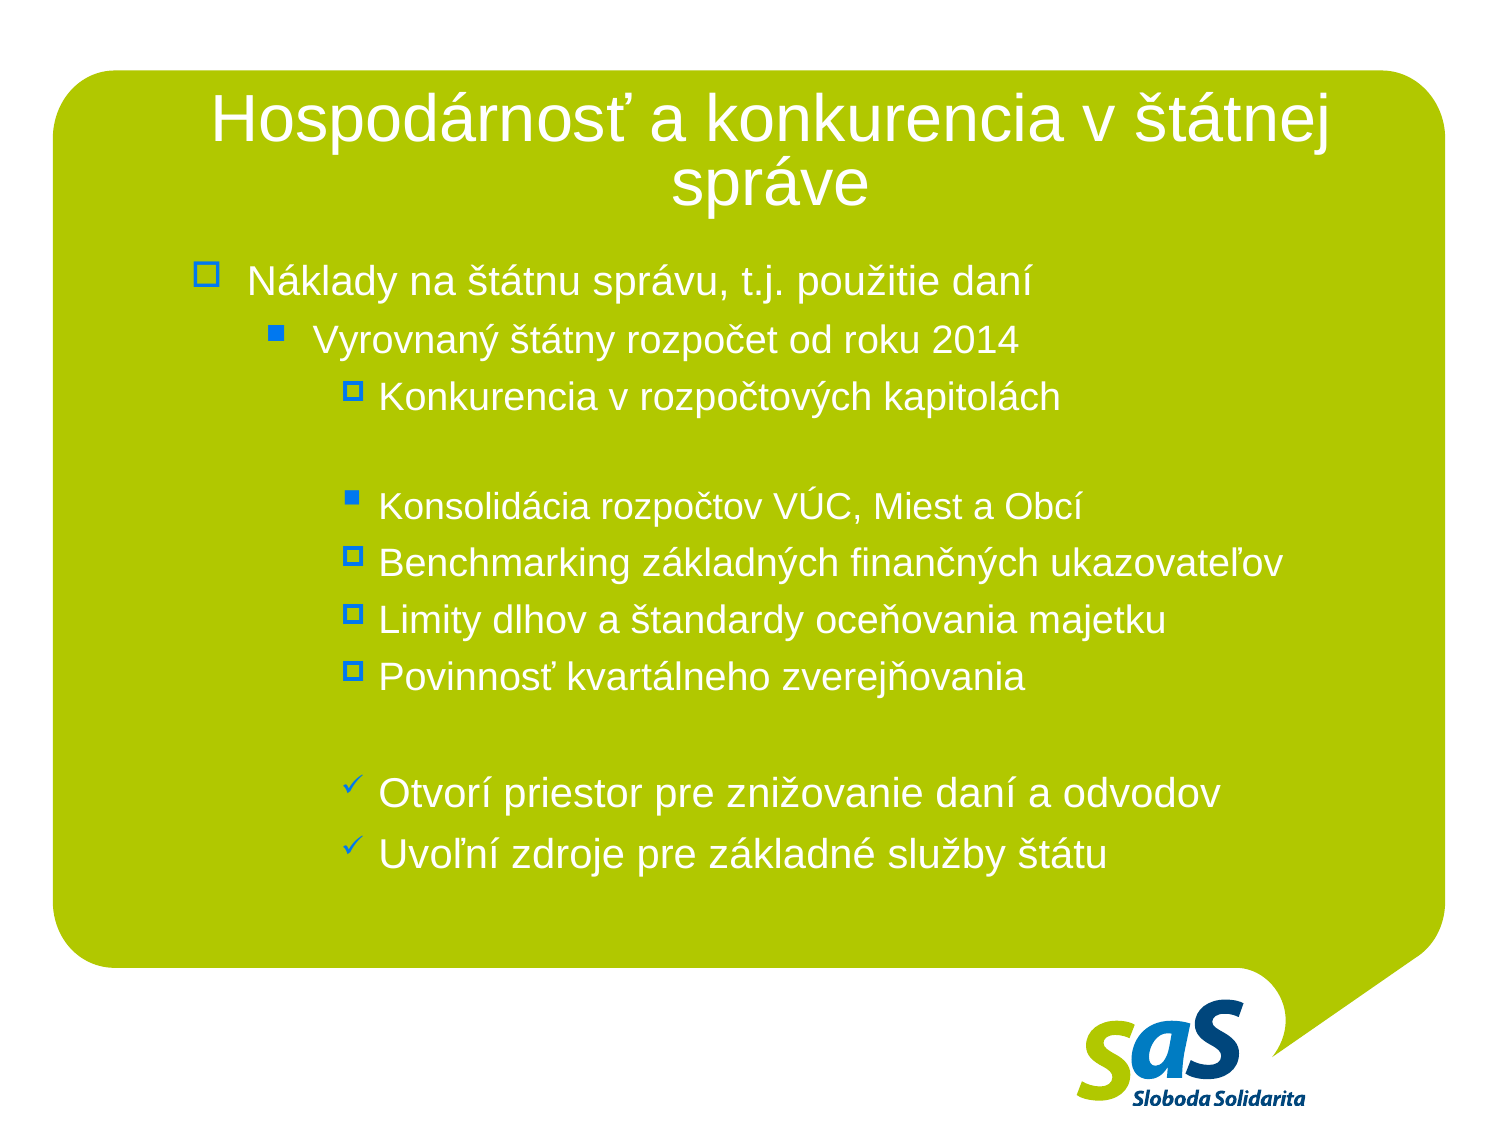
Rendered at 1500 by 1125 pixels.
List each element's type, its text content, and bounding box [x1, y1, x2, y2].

list Náklady na štátnu správu, t.j. použitie daní Vyrovnaný štátny rozpočet od roku 2014 Konkurencia v rozpočtových kapitolách Konsolidácia rozpočtov VÚC, Miest a Obcí Benchmarking základných finančných ukazovateľov Limity dlhov a štandardy oceňovania majetku Povinnosť kvartálneho zverejňovania Otvorí priestor pre znižovanie daní a odvodov Uvoľní zdroje pre základné služby štátu [175, 246, 1326, 896]
title Hospodárnosť a konkurencia v štátnej správe [117, 74, 1426, 235]
